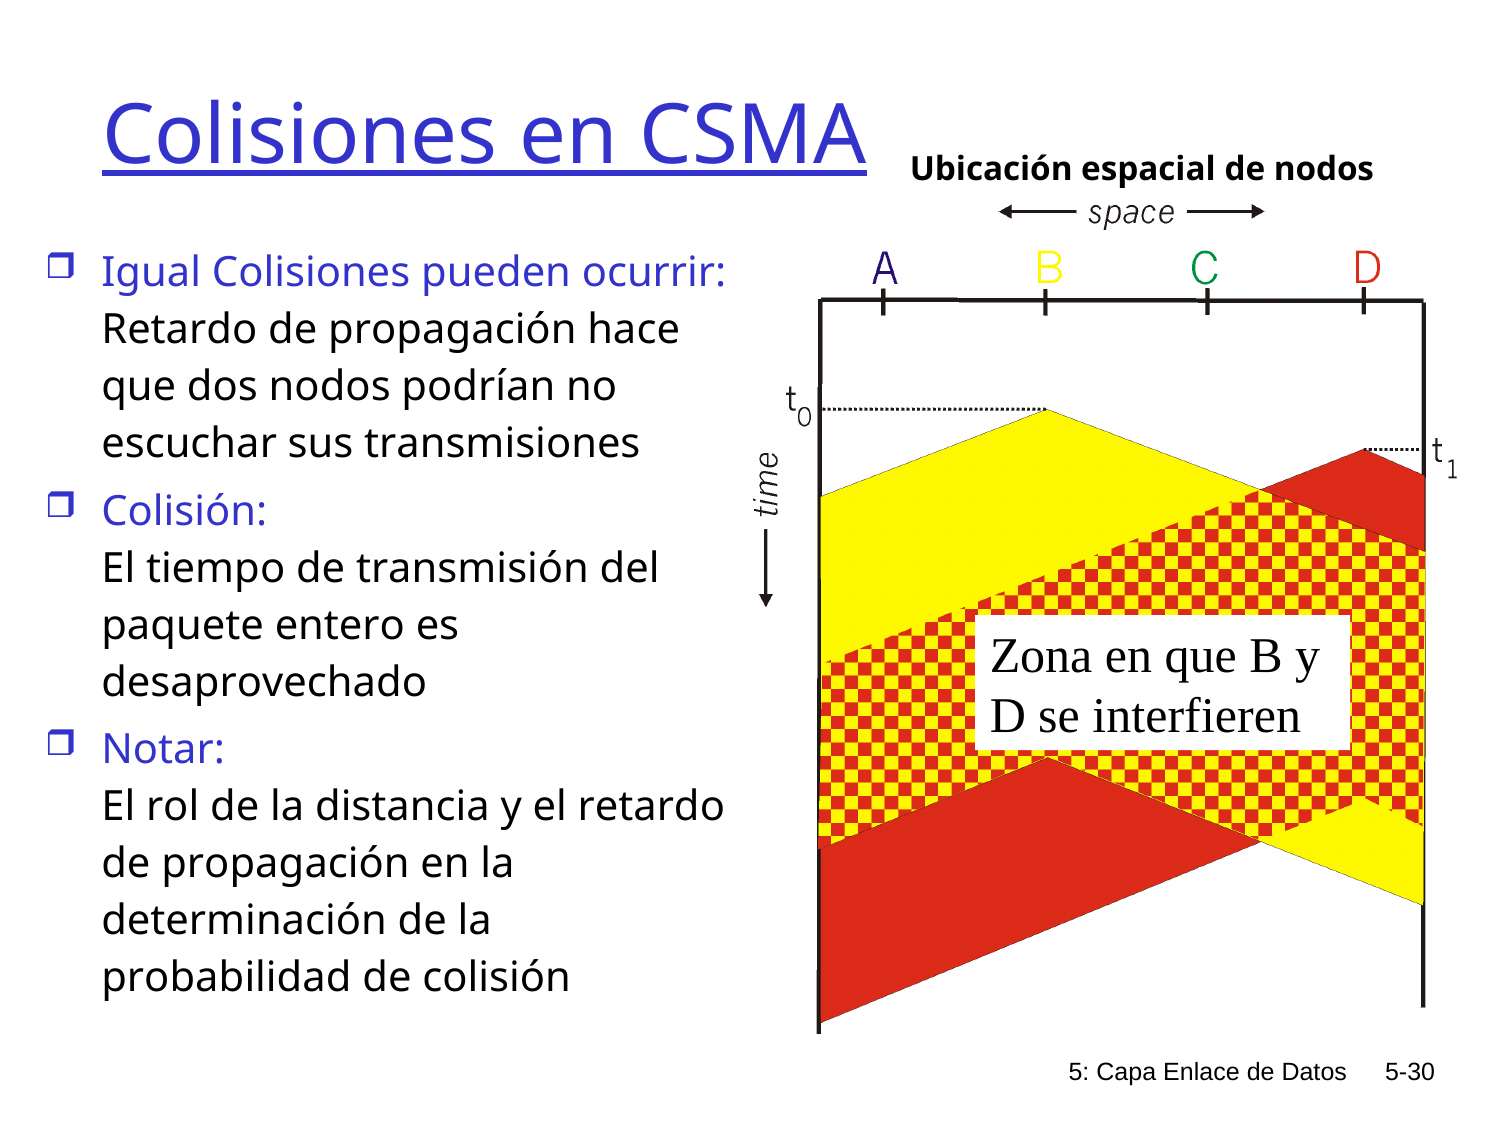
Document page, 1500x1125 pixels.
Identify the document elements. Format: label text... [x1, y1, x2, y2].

list Igual Colisiones pueden ocurrir: Retardo de propagación hace que dos nodos podrían no escuchar sus transmisiones Colisión: El tiempo de transmisión del paquete entero es desaprovechado Notar: El rol de la distancia y el retardo de propagación en la determinación de la probabilidad de colisión [30, 234, 751, 1029]
title Colisiones en CSMA [87, 37, 1363, 225]
picture [753, 204, 1457, 1034]
text_box Ubicación espacial de nodos [894, 139, 1443, 195]
text_box Zona en que B y D se interfieren [975, 615, 1351, 751]
